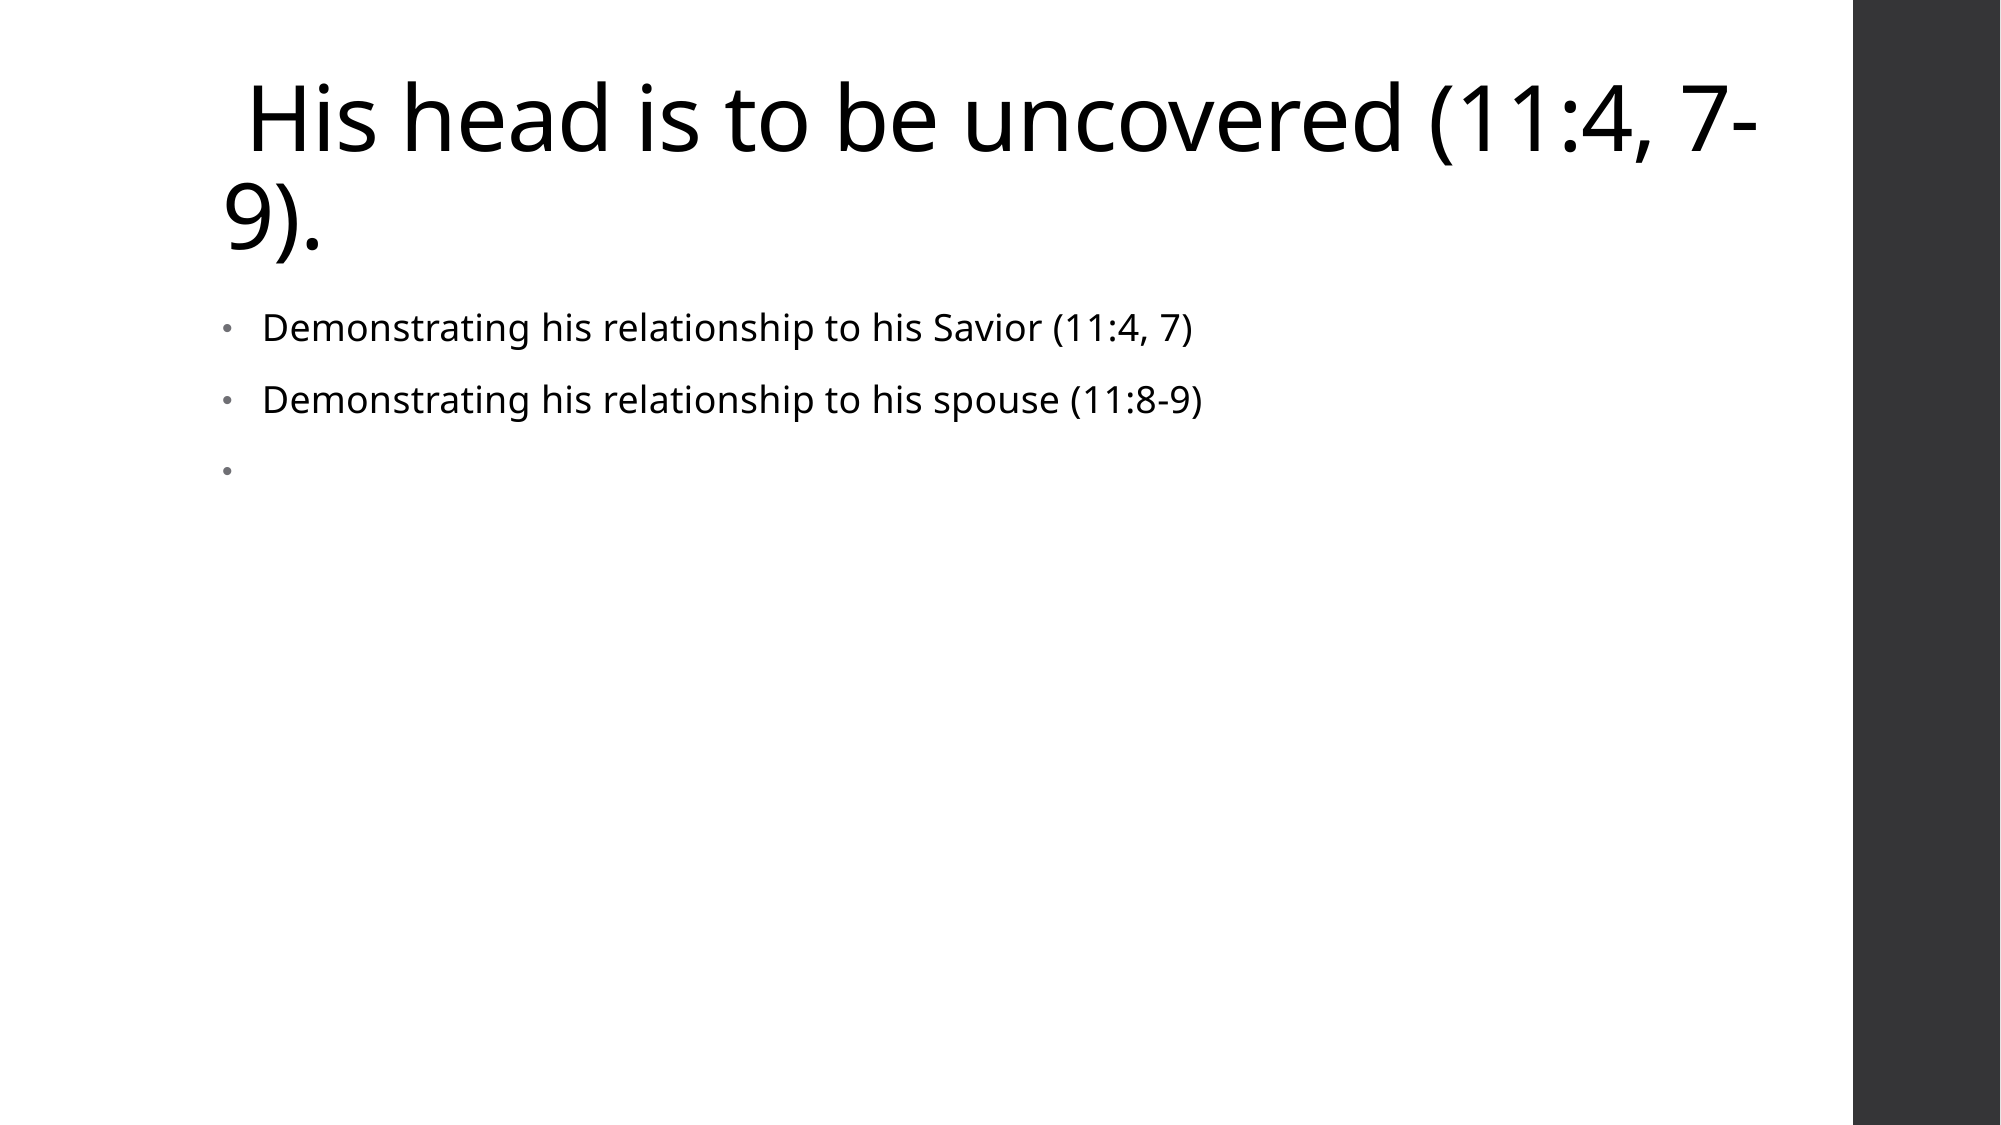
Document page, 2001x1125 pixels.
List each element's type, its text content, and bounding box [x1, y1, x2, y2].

list Demonstrating his relationship to his Savior (11:4, 7) Demonstrating his relationship to his spouse (11:8-9) [206, 299, 1617, 1014]
title His head is to be uncovered (11:4, 7-9). [206, 60, 1797, 278]
